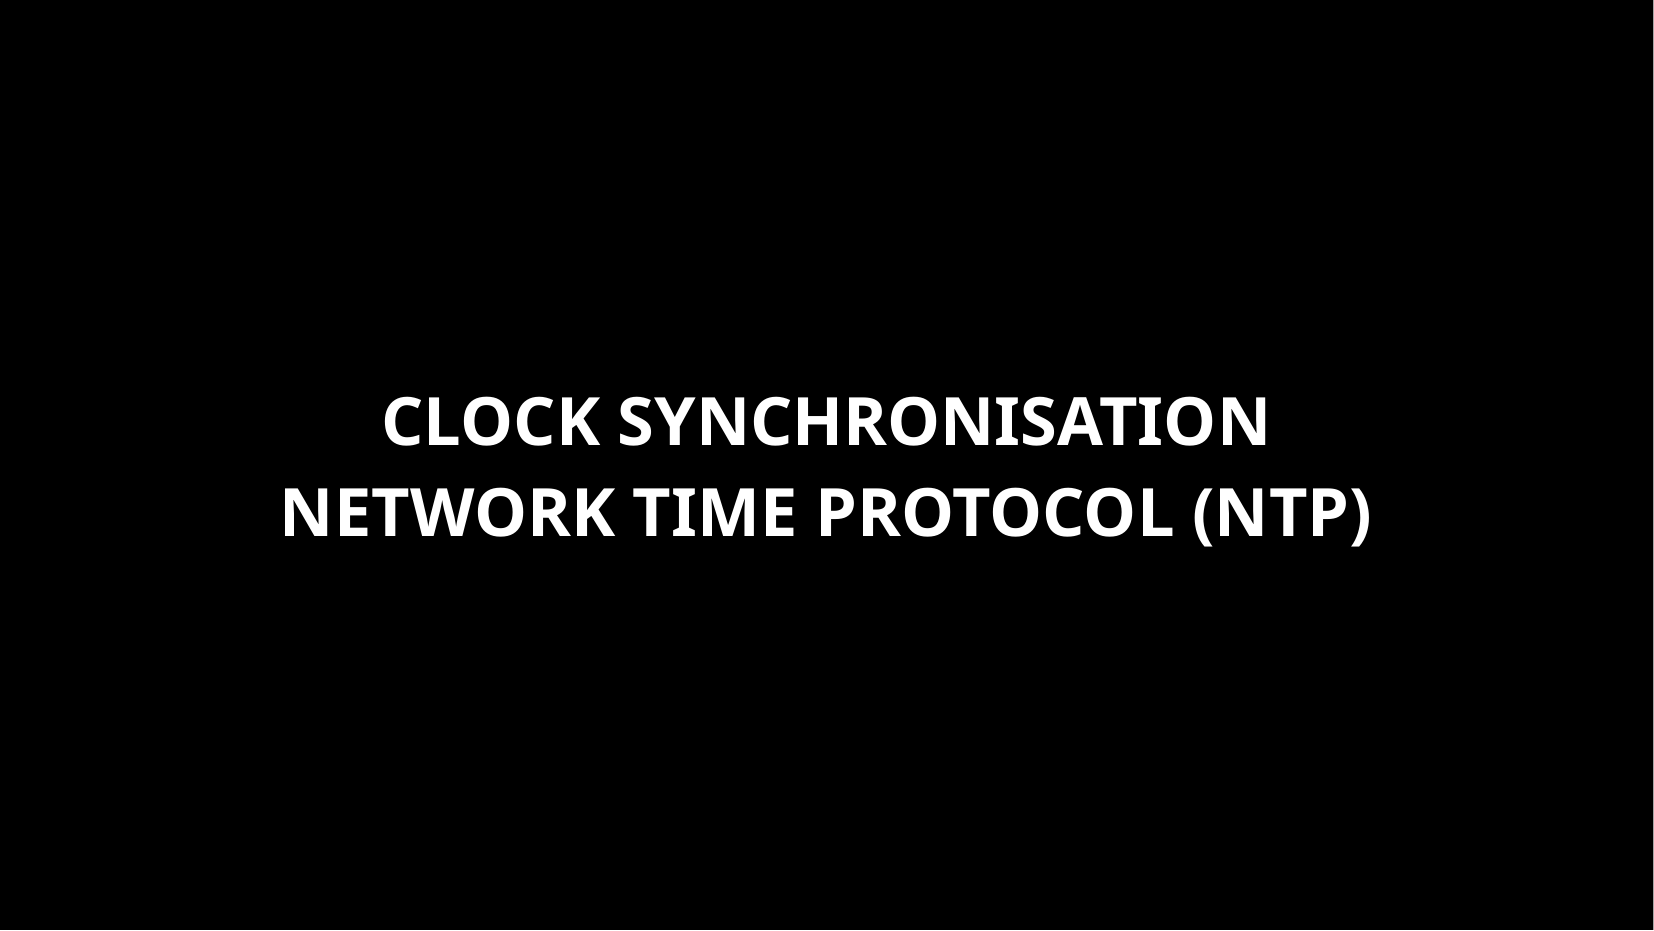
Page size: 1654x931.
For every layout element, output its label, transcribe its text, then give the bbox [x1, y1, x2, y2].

title CLOCK SYNCHRONISATION NETWORK TIME PROTOCOL (NTP) [82, 384, 1571, 547]
